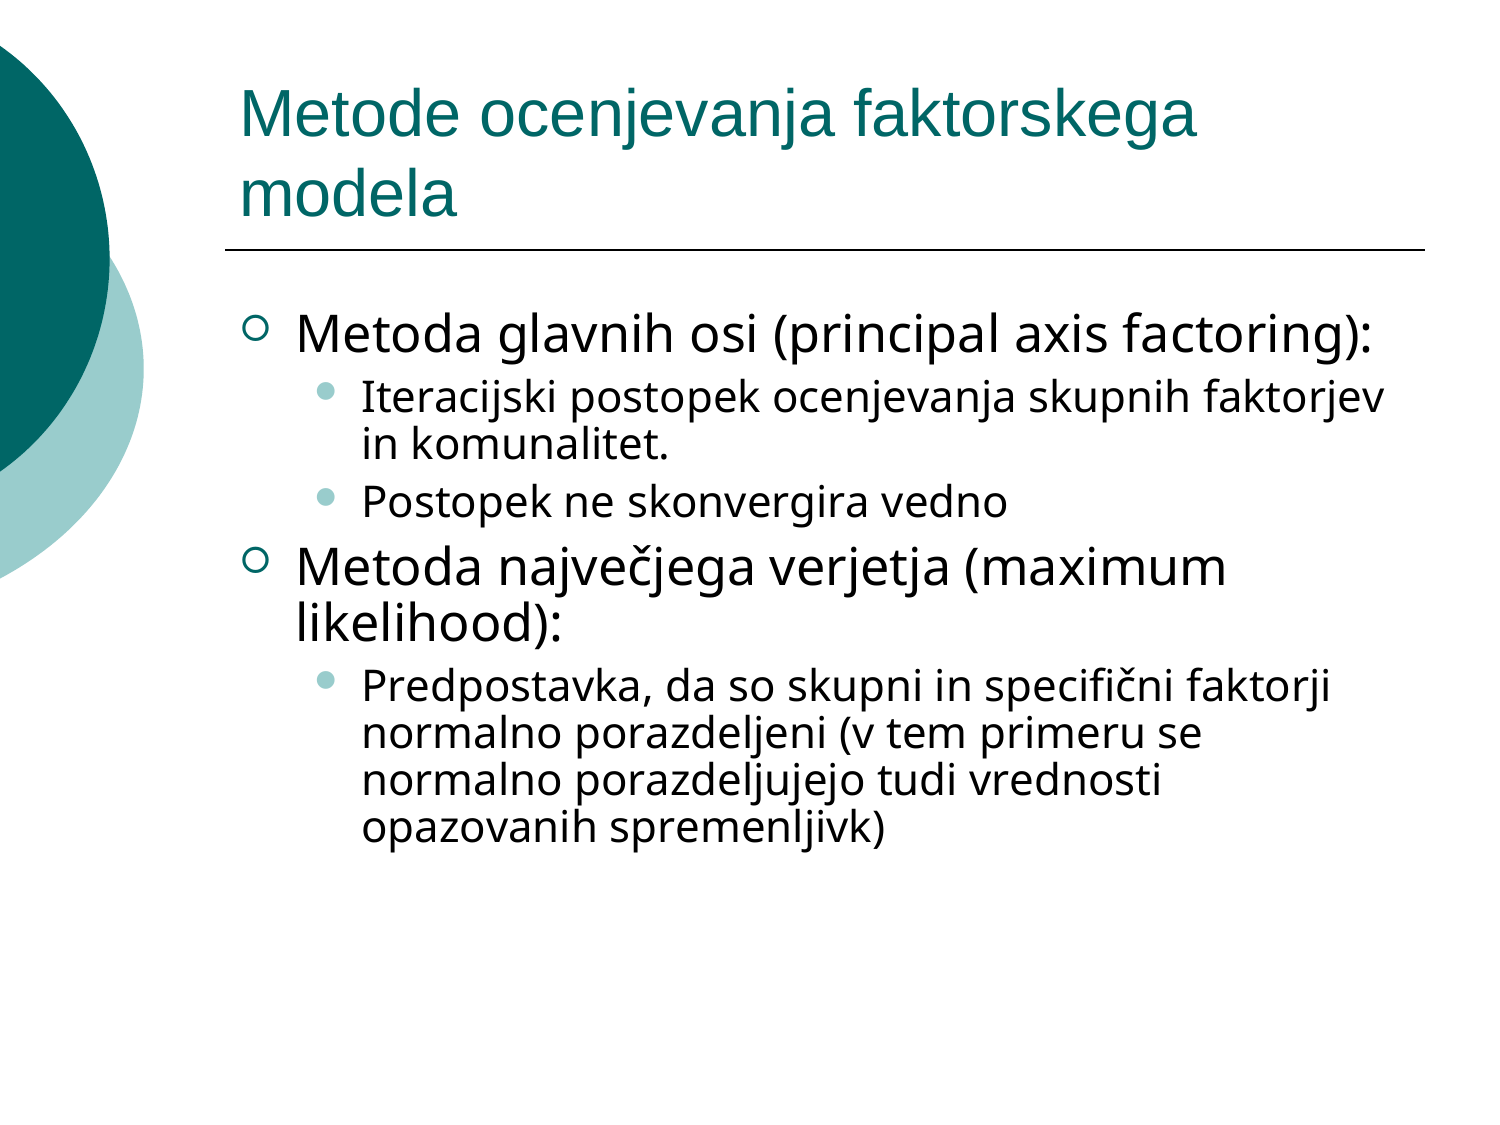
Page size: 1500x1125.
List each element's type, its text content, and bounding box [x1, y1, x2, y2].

list Metoda glavnih osi (principal axis factoring): Iteracijski postopek ocenjevanja skupnih faktorjev in komunalitet. Postopek ne skonvergira vedno Metoda največjega verjetja (maximum likelihood): Predpostavka, da so skupni in specifični faktorji normalno porazdeljeni (v tem primeru se normalno porazdeljujejo tudi vrednosti opazovanih spremenljivk) [224, 299, 1425, 975]
title Metode ocenjevanja faktorskega modela [224, 49, 1425, 237]
